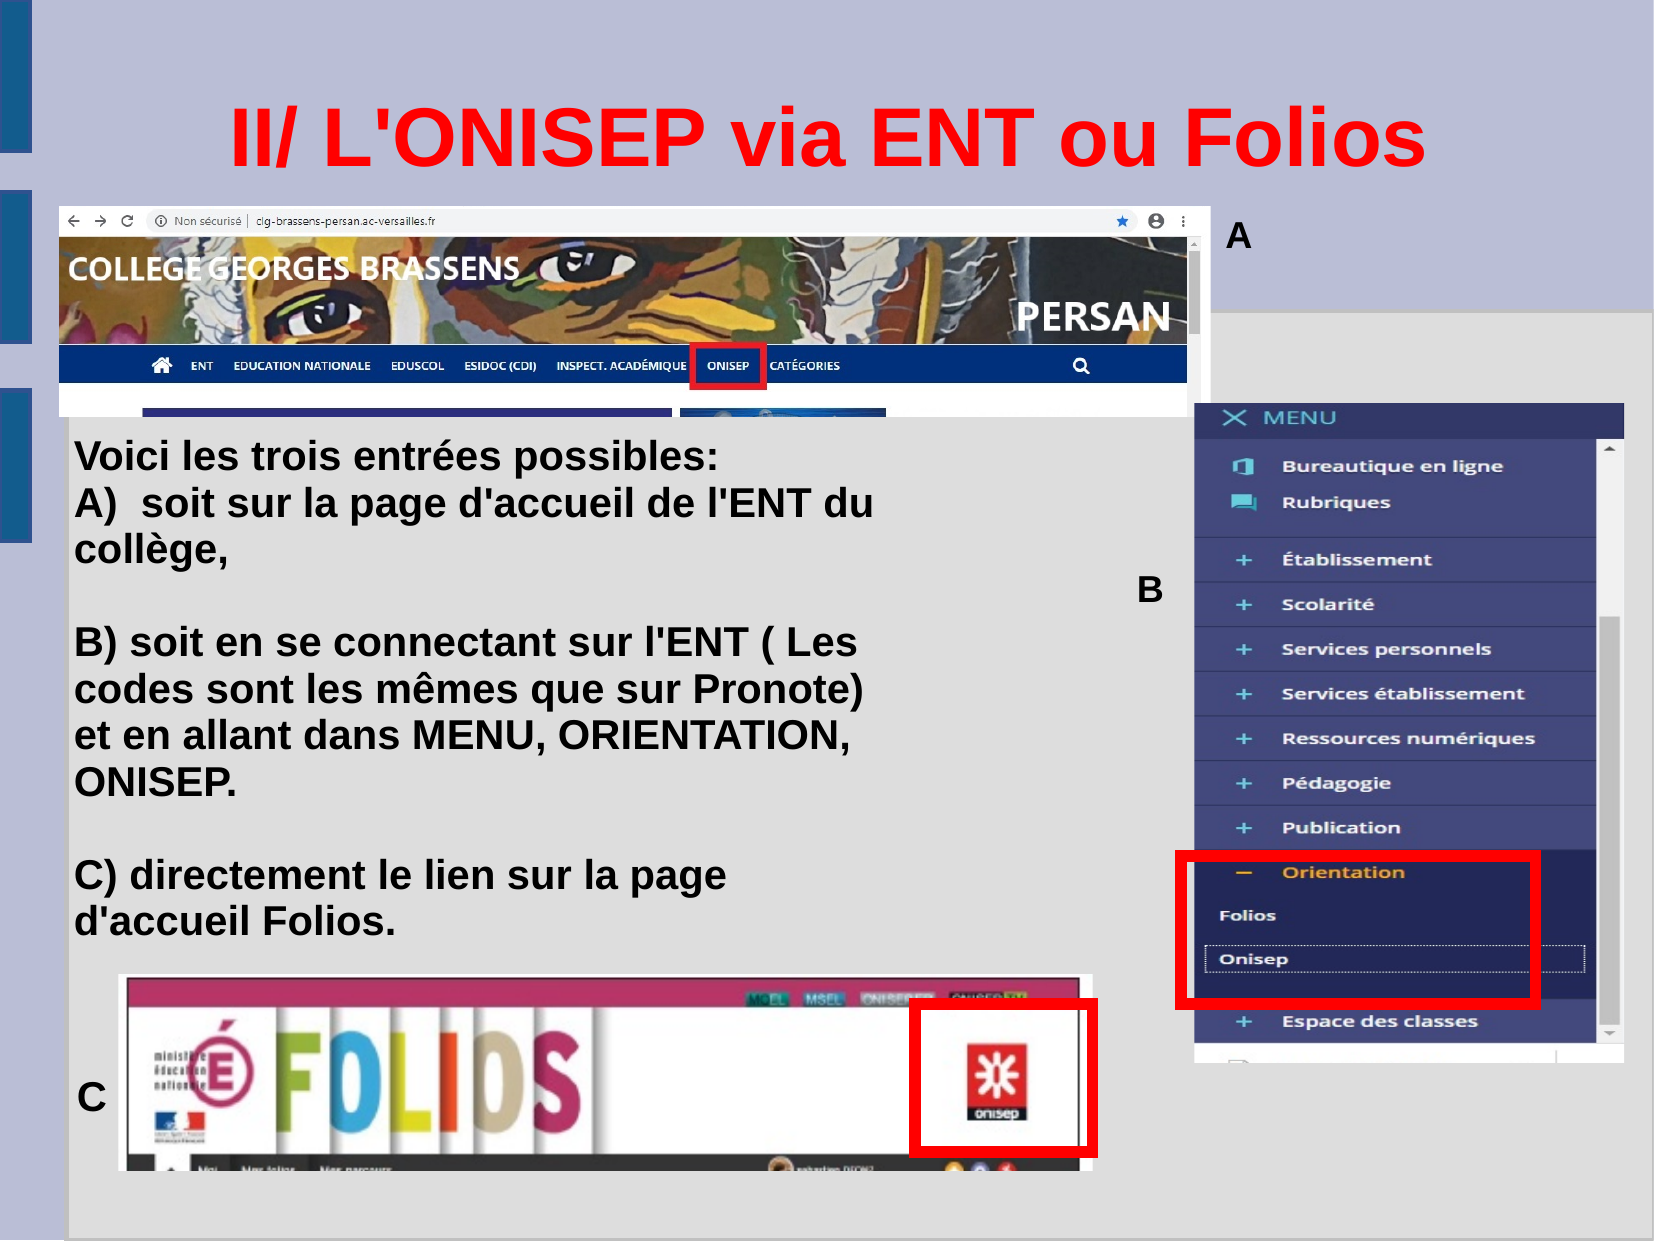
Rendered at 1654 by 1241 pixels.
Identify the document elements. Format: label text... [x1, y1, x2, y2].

picture [118, 974, 1093, 1171]
picture [921, 1010, 1087, 1146]
text_box C [59, 1062, 119, 1132]
text_box A [1210, 206, 1270, 265]
picture [59, 206, 1625, 1063]
text_box B [1122, 561, 1182, 621]
title II/ L'ONISEP via ENT ou Folios [123, 29, 1536, 237]
text_box Voici les trois entrées possibles: A) soit sur la page d'accueil de l'ENT du collège, B) soit en se connectant sur l'ENT ( Les codes sont les mêmes que sur Pronote) et en allant dans MENU, ORIENTATION, ONISEP. C) directement le lien sur la page d'accueil Folios. [59, 425, 916, 963]
picture [1194, 862, 1530, 998]
